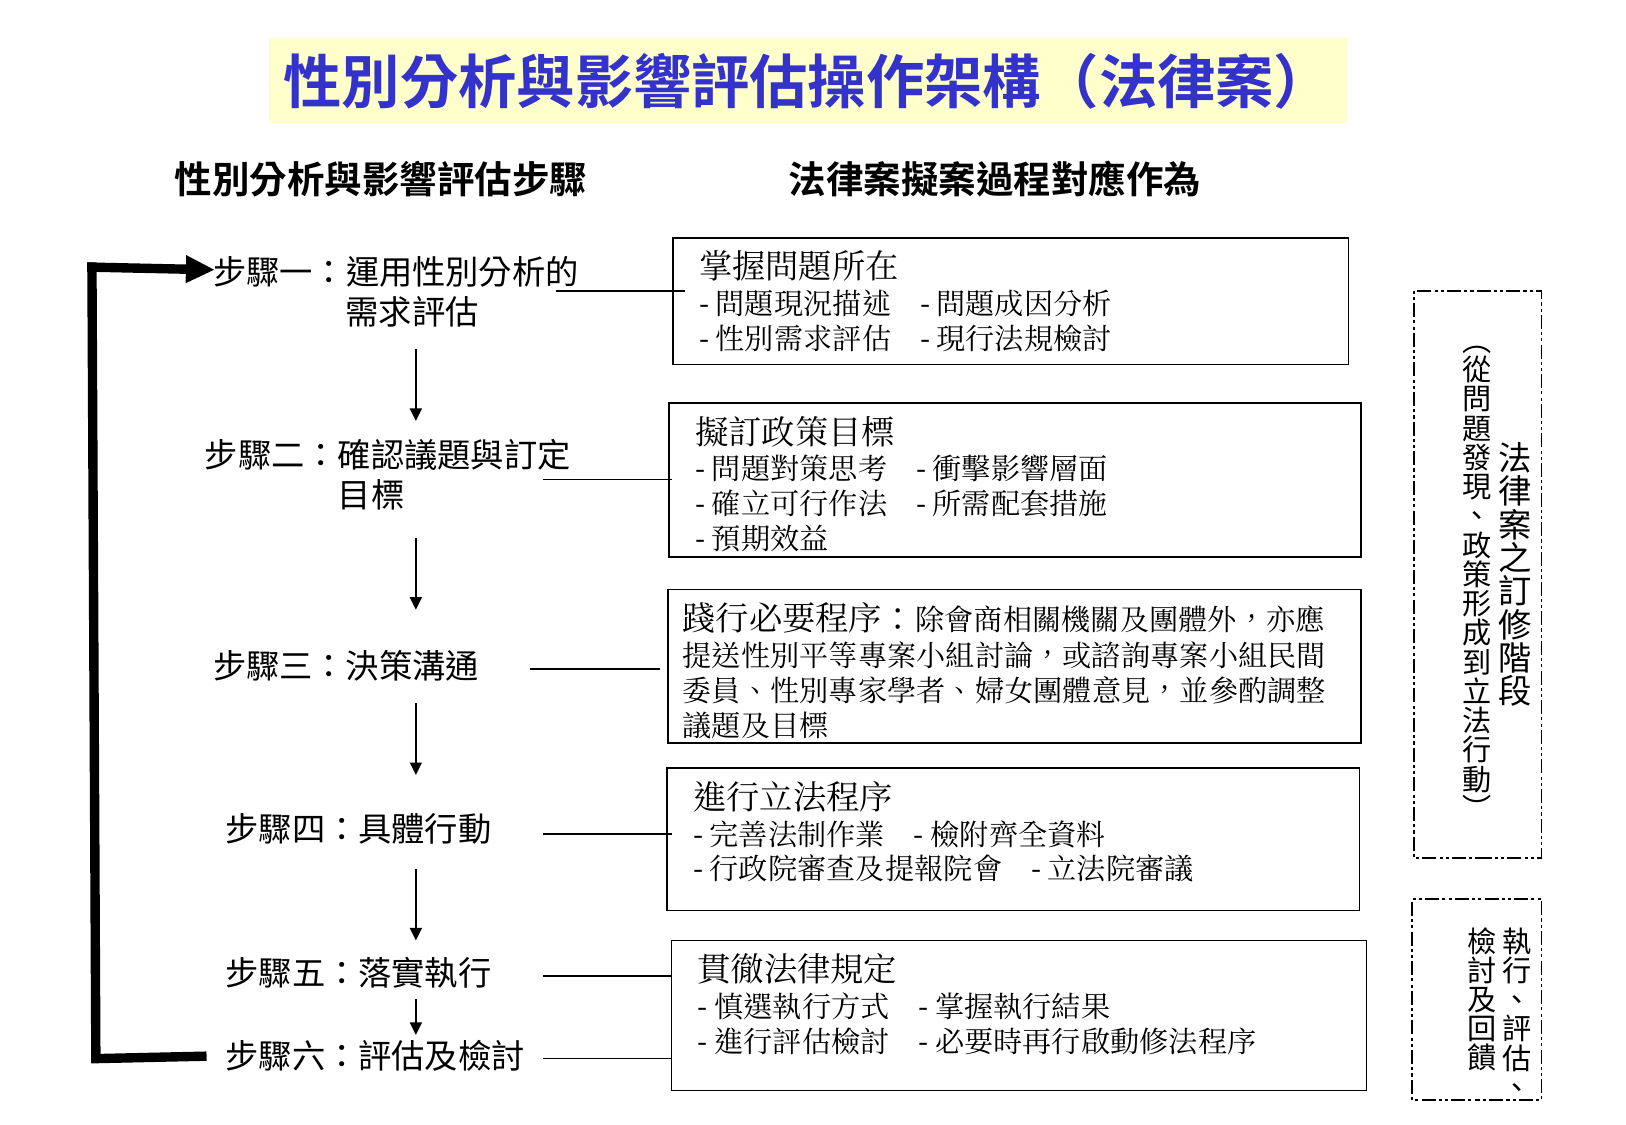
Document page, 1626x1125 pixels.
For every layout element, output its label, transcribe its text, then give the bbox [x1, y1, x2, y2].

text_box 步驟三：決策溝通 [198, 633, 503, 694]
text_box 性別分析與影響評估操作架構（法律案） [268, 37, 1348, 124]
text_box 掌握問題所在 -問題現況描述 -問題成因分析 -性別需求評估 -現行法規檢討 [673, 237, 1349, 365]
text_box 性別分析與影響評估步驟 [159, 148, 611, 210]
text_box 執行、評估、檢討及回饋 [1412, 899, 1542, 1101]
text_box 步驟二：確認議題與訂定目標 [190, 426, 587, 522]
text_box 步驟四：具體行動 [210, 800, 515, 857]
text_box 步驟一：運用性別分析的需求評估 [198, 243, 607, 339]
text_box 步驟六：評估及檢討 [210, 1023, 549, 1084]
text_box 步驟五：落實執行 [210, 940, 516, 1001]
text_box 進行立法程序 -完善法制作業 -檢附齊全資料 -行政院審查及提報院會 -立法院審議 [667, 768, 1360, 911]
text_box 擬訂政策目標 -問題對策思考 -衝擊影響層面 -確立可行作法 -所需配套措施 -預期效益 [669, 403, 1362, 557]
text_box 法律案之訂修階段 （從問題發現、政策形成到立法行動） [1414, 290, 1542, 858]
text_box 貫徹法律規定 -慎選執行方式 -掌握執行結果 -進行評估檢討 -必要時再行啟動修法程序 [671, 940, 1367, 1091]
text_box 踐行必要程序：除會商相關機關及團體外，亦應提送性別平等專案小組討論，或諮詢專案小組民間委員、性別專家學者、婦女團體意見，並參酌調整議題及目標 [667, 589, 1362, 743]
text_box 法律案擬案過程對應作為 [774, 148, 1225, 210]
